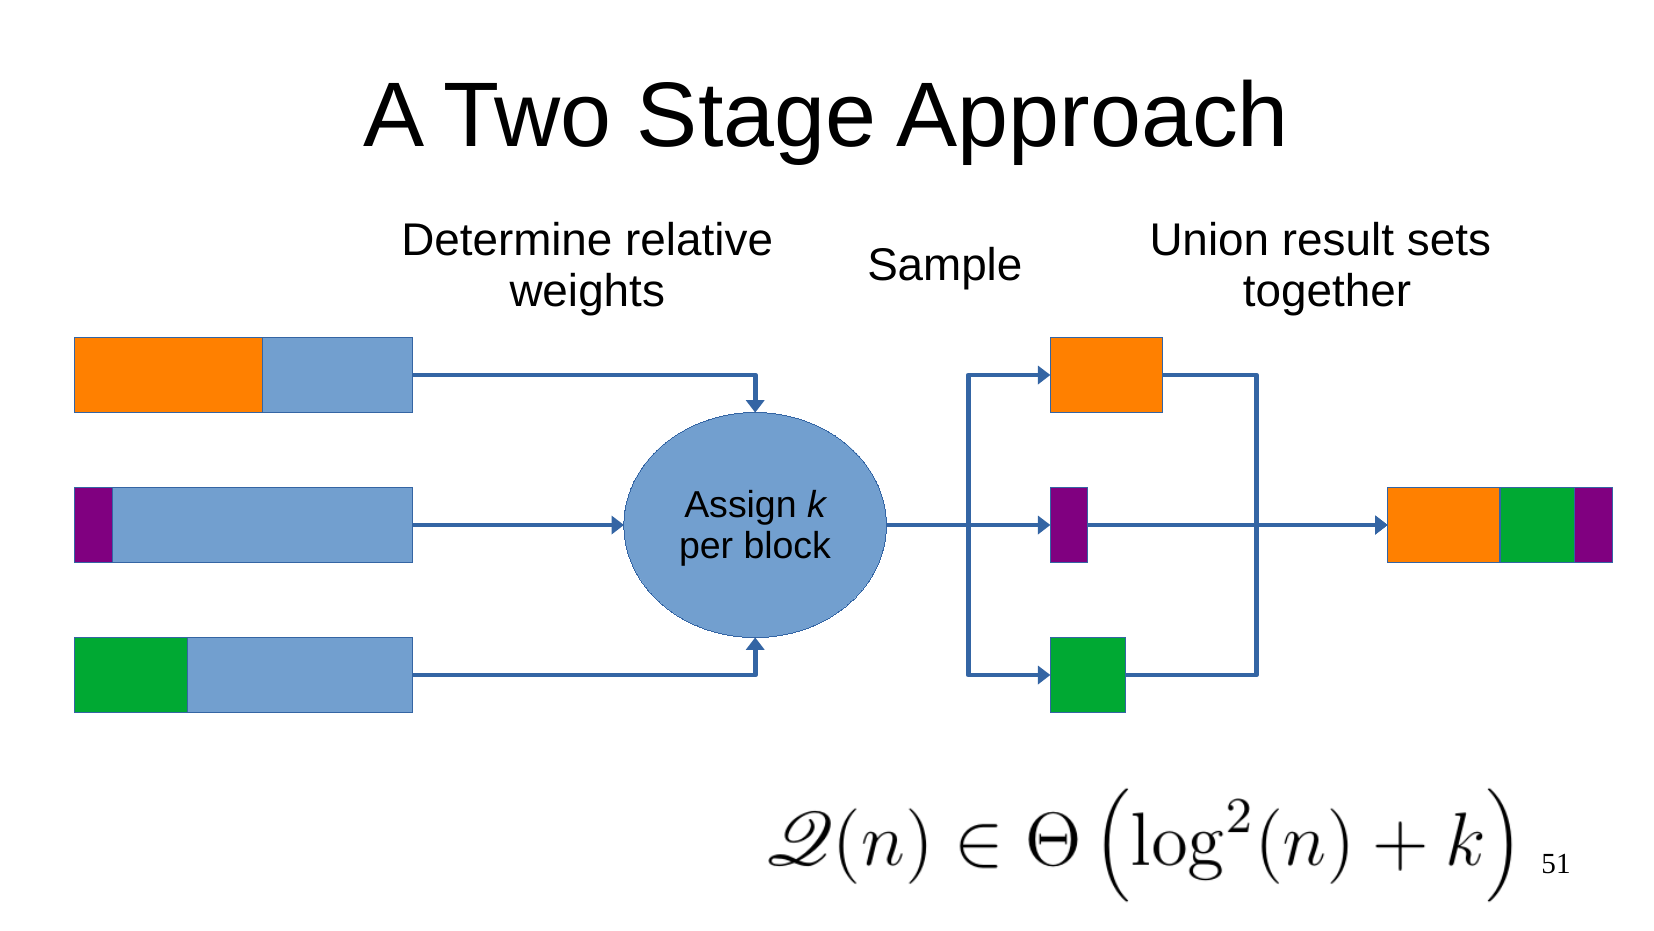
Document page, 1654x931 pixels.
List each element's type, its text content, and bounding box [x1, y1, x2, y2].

text_box [74, 337, 413, 413]
text_box [1387, 487, 1613, 563]
text_box Sample [852, 231, 1051, 298]
text_box [1050, 337, 1163, 413]
title A Two Stage Approach [82, 37, 1571, 193]
text_box [74, 637, 413, 713]
text_box Determine relative weights [386, 206, 788, 324]
text_box [74, 487, 413, 563]
text_box [1050, 637, 1126, 713]
text_box Assign k per block [623, 412, 887, 638]
picture [745, 749, 1524, 927]
text_box [1050, 487, 1088, 563]
text_box Union result sets together [1134, 206, 1519, 324]
